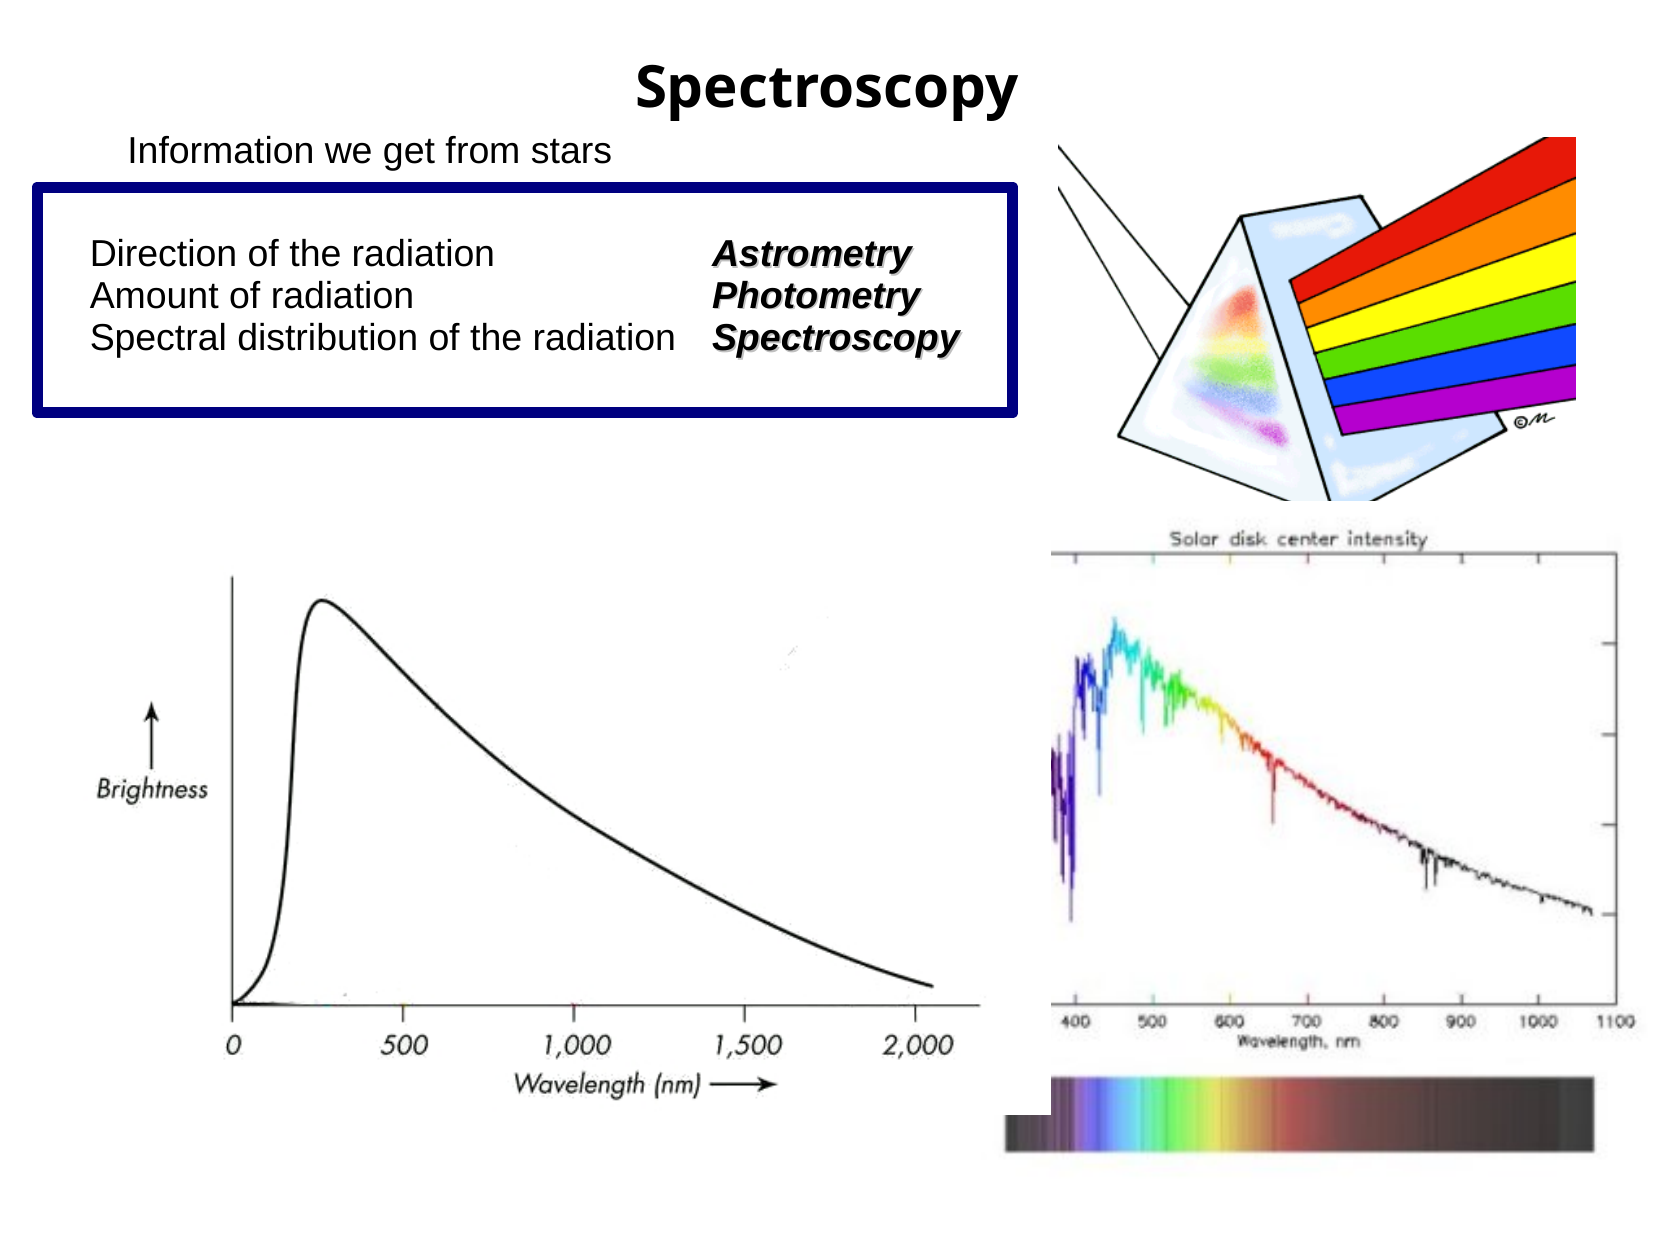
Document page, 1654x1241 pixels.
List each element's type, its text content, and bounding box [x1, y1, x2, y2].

text_box [37, 187, 1013, 413]
text_box Astrometry Photometry Spectroscopy [697, 263, 975, 366]
text_box Information we get from stars [112, 121, 1538, 263]
picture [0, 137, 1654, 1201]
text_box Direction of the radiation Amount of radiation Spectral distribution of the radiation [75, 225, 692, 366]
text_box Spectroscopy [0, 37, 1654, 121]
